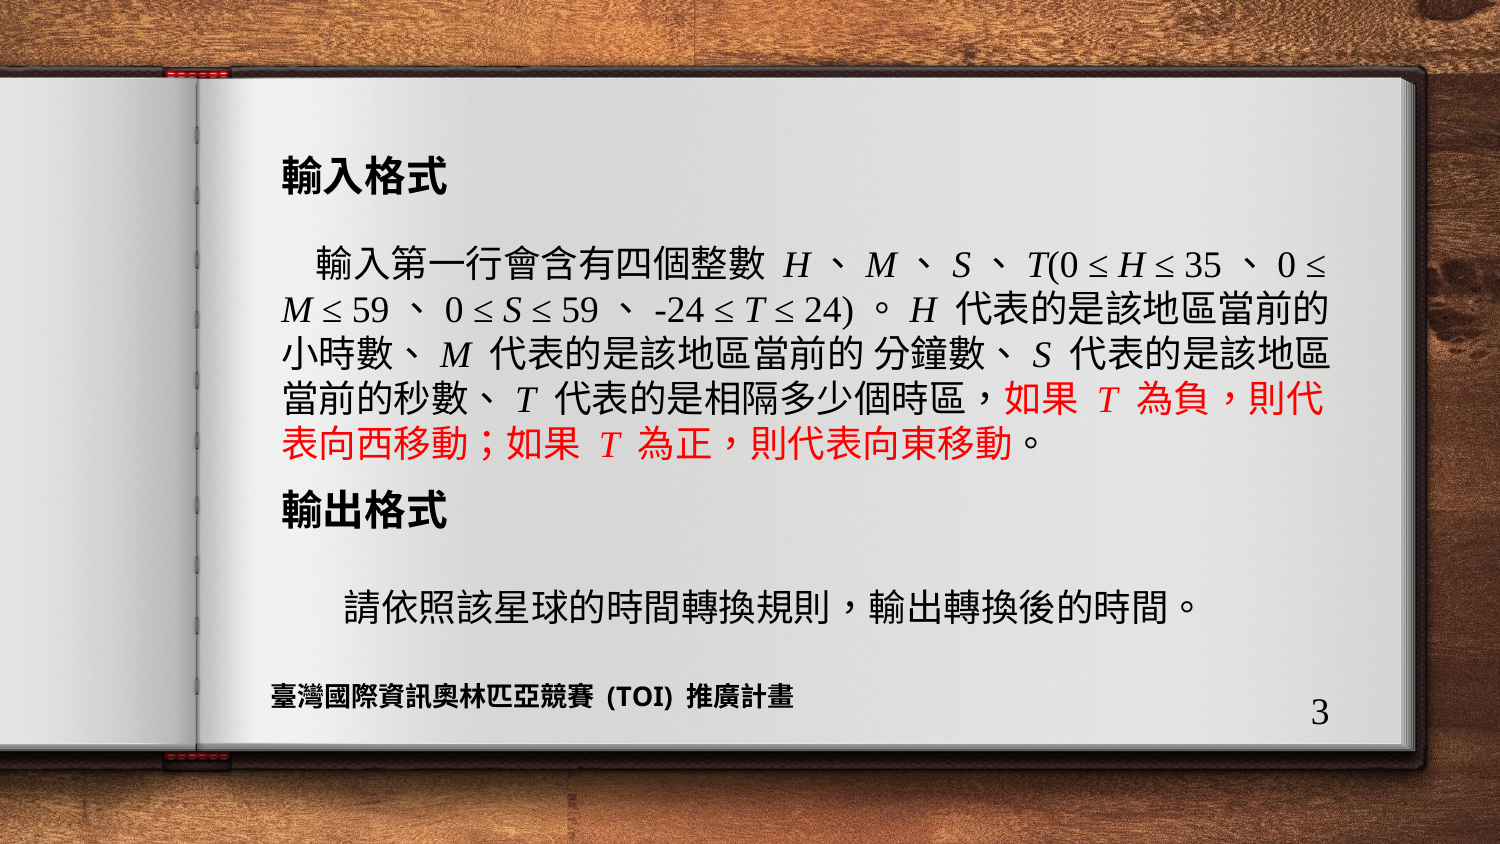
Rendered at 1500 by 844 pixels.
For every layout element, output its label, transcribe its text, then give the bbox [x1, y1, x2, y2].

text_box 輸出格式 請依照該星球的時間轉換規則，輸出轉換後的時間。 [266, 476, 1368, 636]
text_box 輸入格式 輸入第一行會含有四個整數 H、M、S、T(0 ≤ H ≤ 35、0 ≤ M ≤ 59、0 ≤ S ≤ 59、-24 ≤ T ≤ 24)。H 代表的是該地區當前的小時數、M 代表的是該地區當前的 分鐘數、S 代表的是該地區當前的秒數、T 代表的是相隔多少個時區，如果 T 為負，則代表向西移動；如果 T 為正，則代表向東移動。 [266, 142, 1356, 476]
text_box [1295, 672, 1386, 737]
